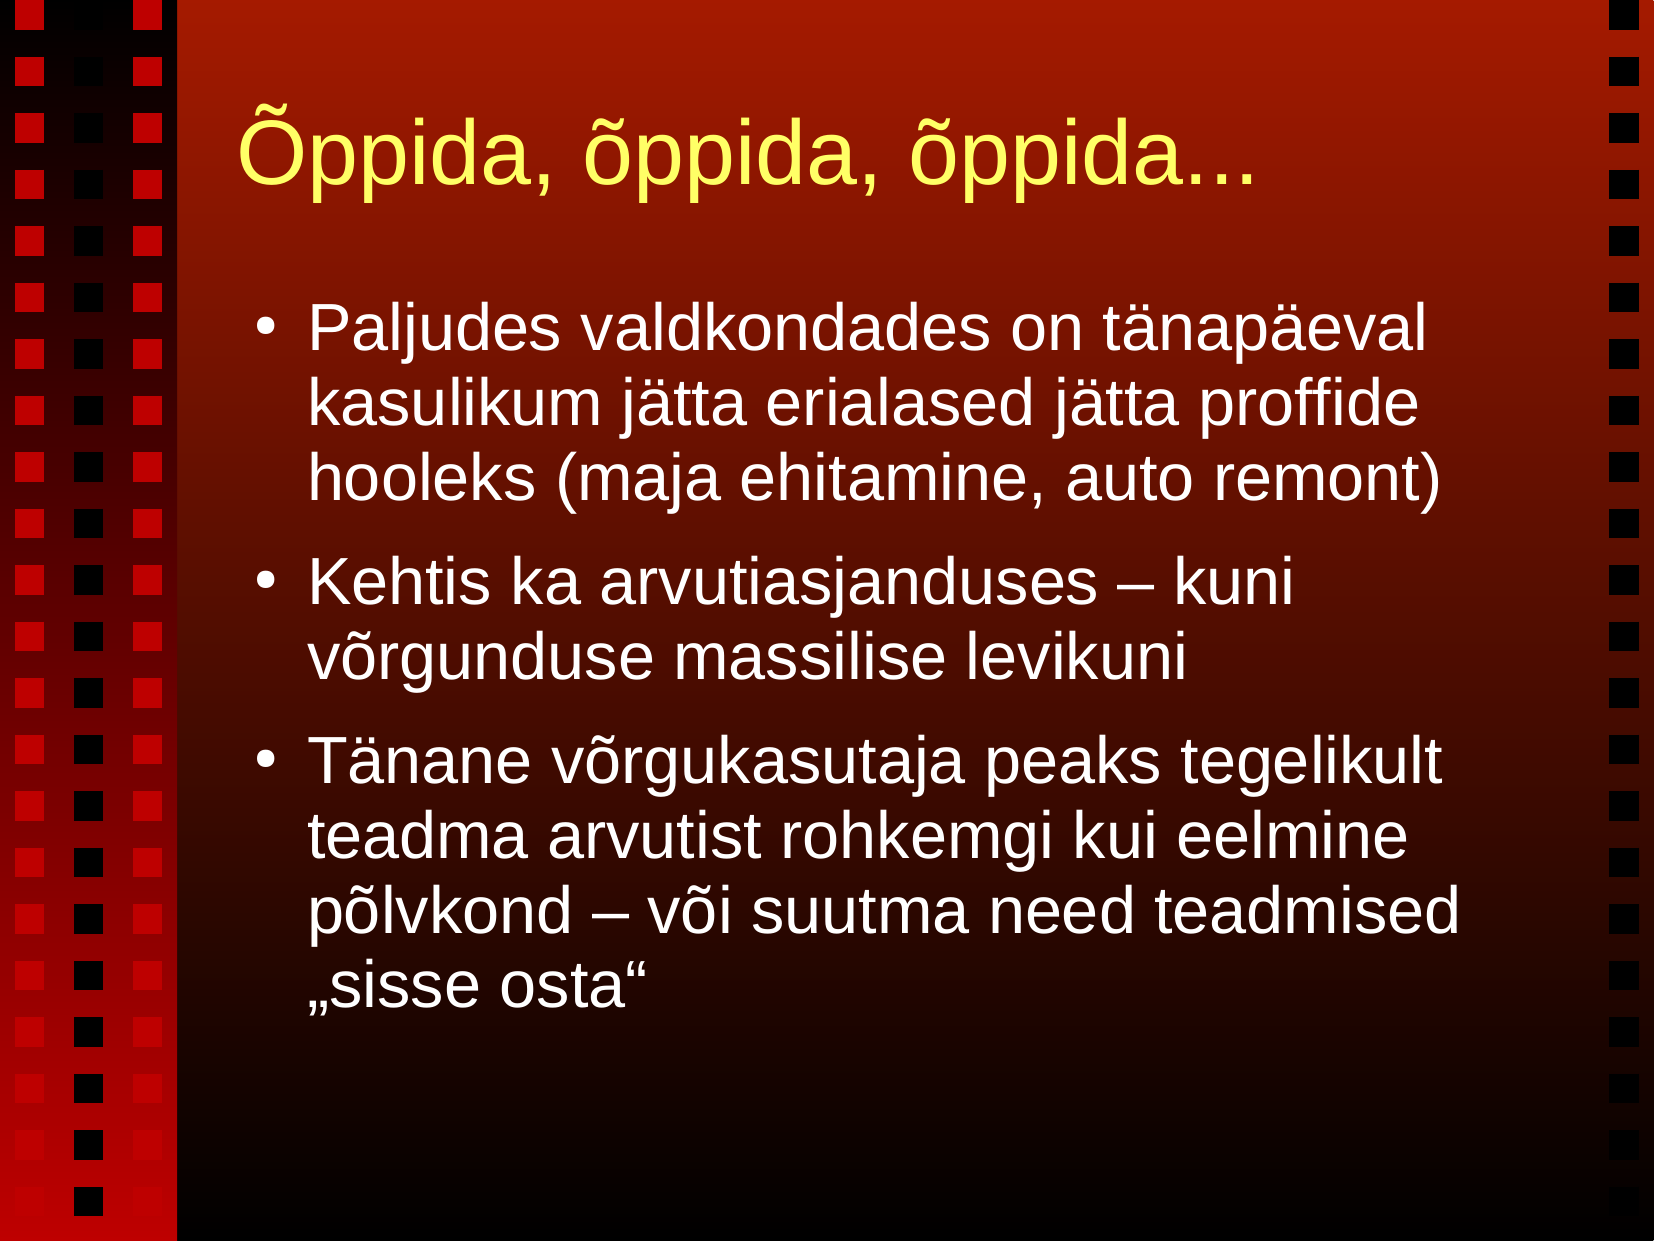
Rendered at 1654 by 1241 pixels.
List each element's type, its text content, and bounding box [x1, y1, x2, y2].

list Paljudes valdkondades on tänapäeval kasulikum jätta erialased jätta proffide hooleks (maja ehitamine, auto remont) Kehtis ka arvutiasjanduses – kuni võrgunduse massilise levikuni Tänane võrgukasutaja peaks tegelikult teadma arvutist rohkemgi kui eelmine põlvkond – või suutma need teadmised „sisse osta“ [236, 290, 1571, 1109]
title Õppida, õppida, õppida... [236, 49, 1571, 257]
